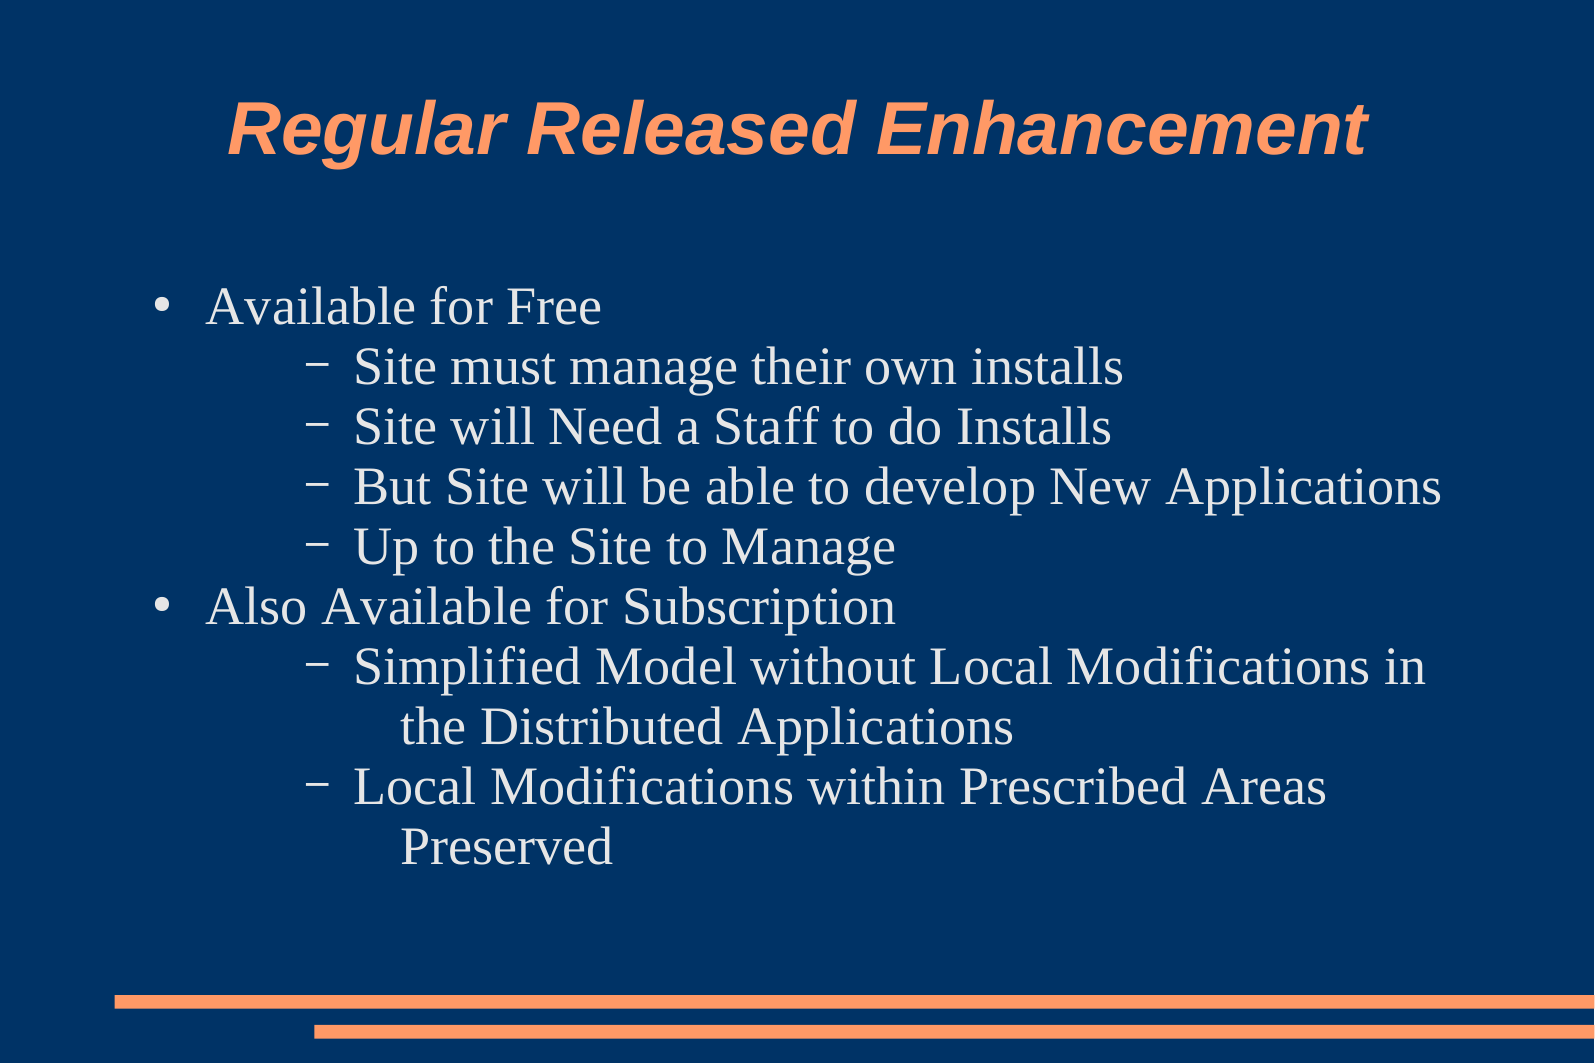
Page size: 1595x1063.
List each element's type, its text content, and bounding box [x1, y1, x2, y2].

title Regular Released Enhancement [117, 39, 1479, 218]
list Available for Free Site must manage their own installs Site will Need a Staff to do Installs But Site will be able to develop New Applications Up to the Site to Manage Also Available for Subscription Simplified Model without Local Modifications in the Distributed Applications Local Modifications within Prescribed Areas Preserved [117, 276, 1505, 971]
